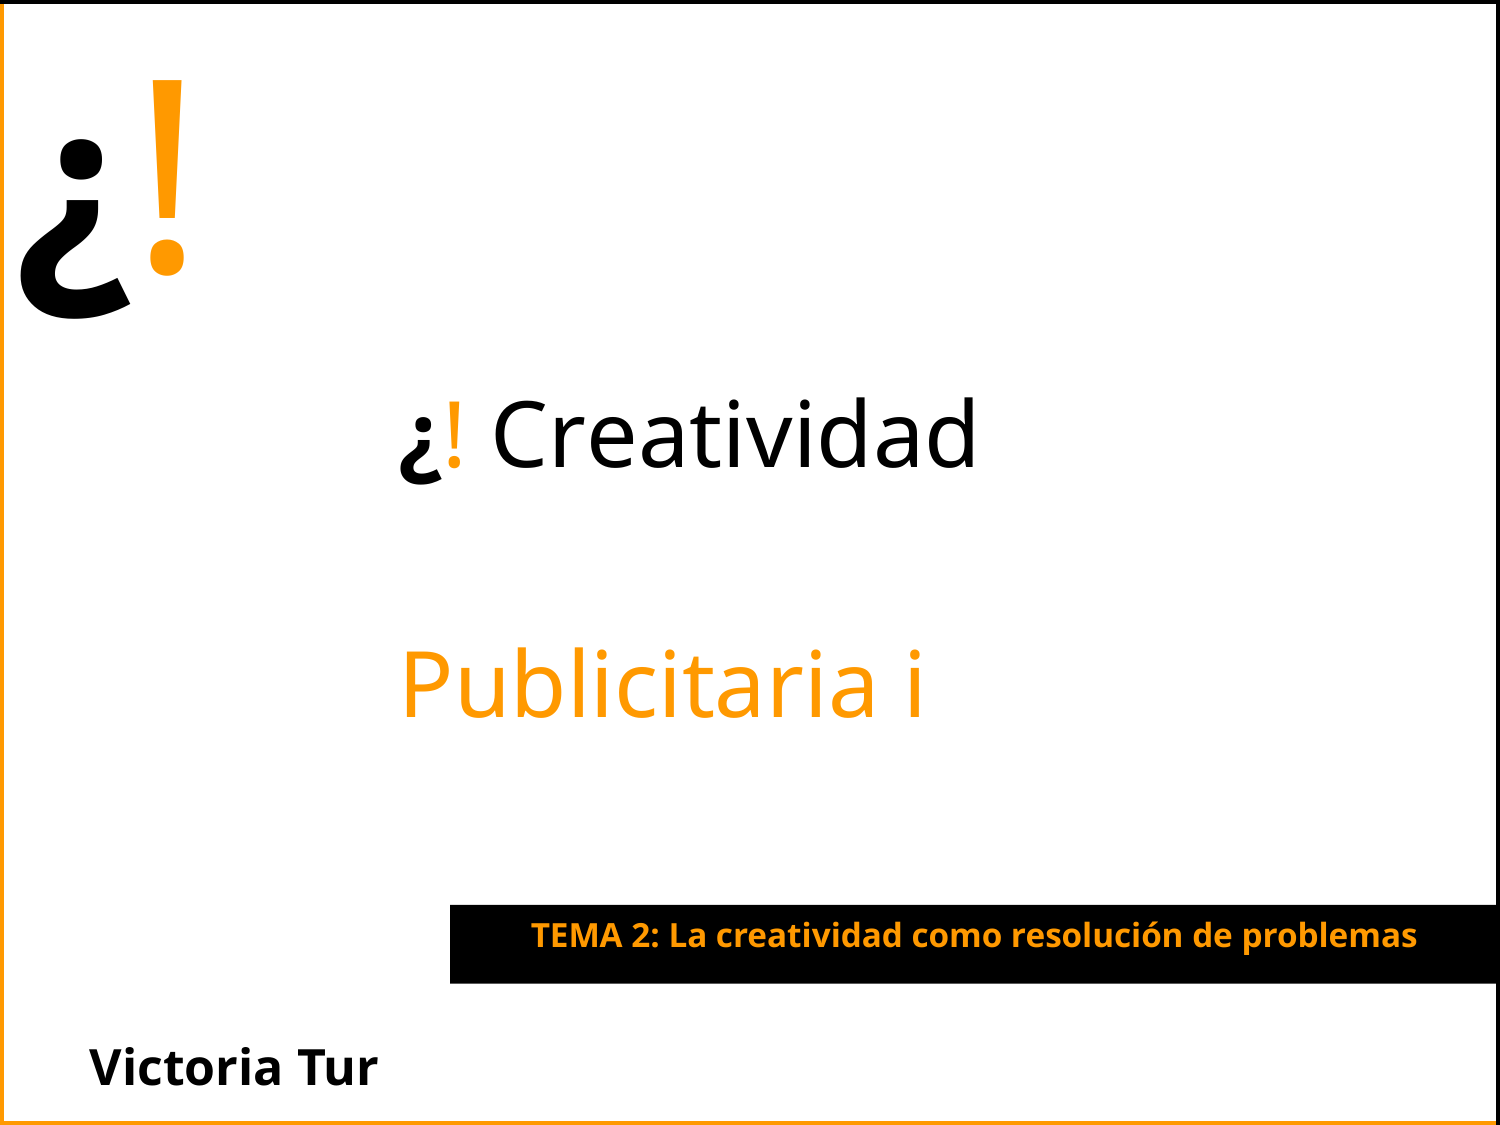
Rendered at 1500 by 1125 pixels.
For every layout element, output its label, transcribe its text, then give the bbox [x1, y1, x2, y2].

text_box ¿! Creatividad Publicitaria i [383, 361, 1270, 753]
subtitle TEMA 2: La creatividad como resolución de problemas [450, 904, 1500, 984]
